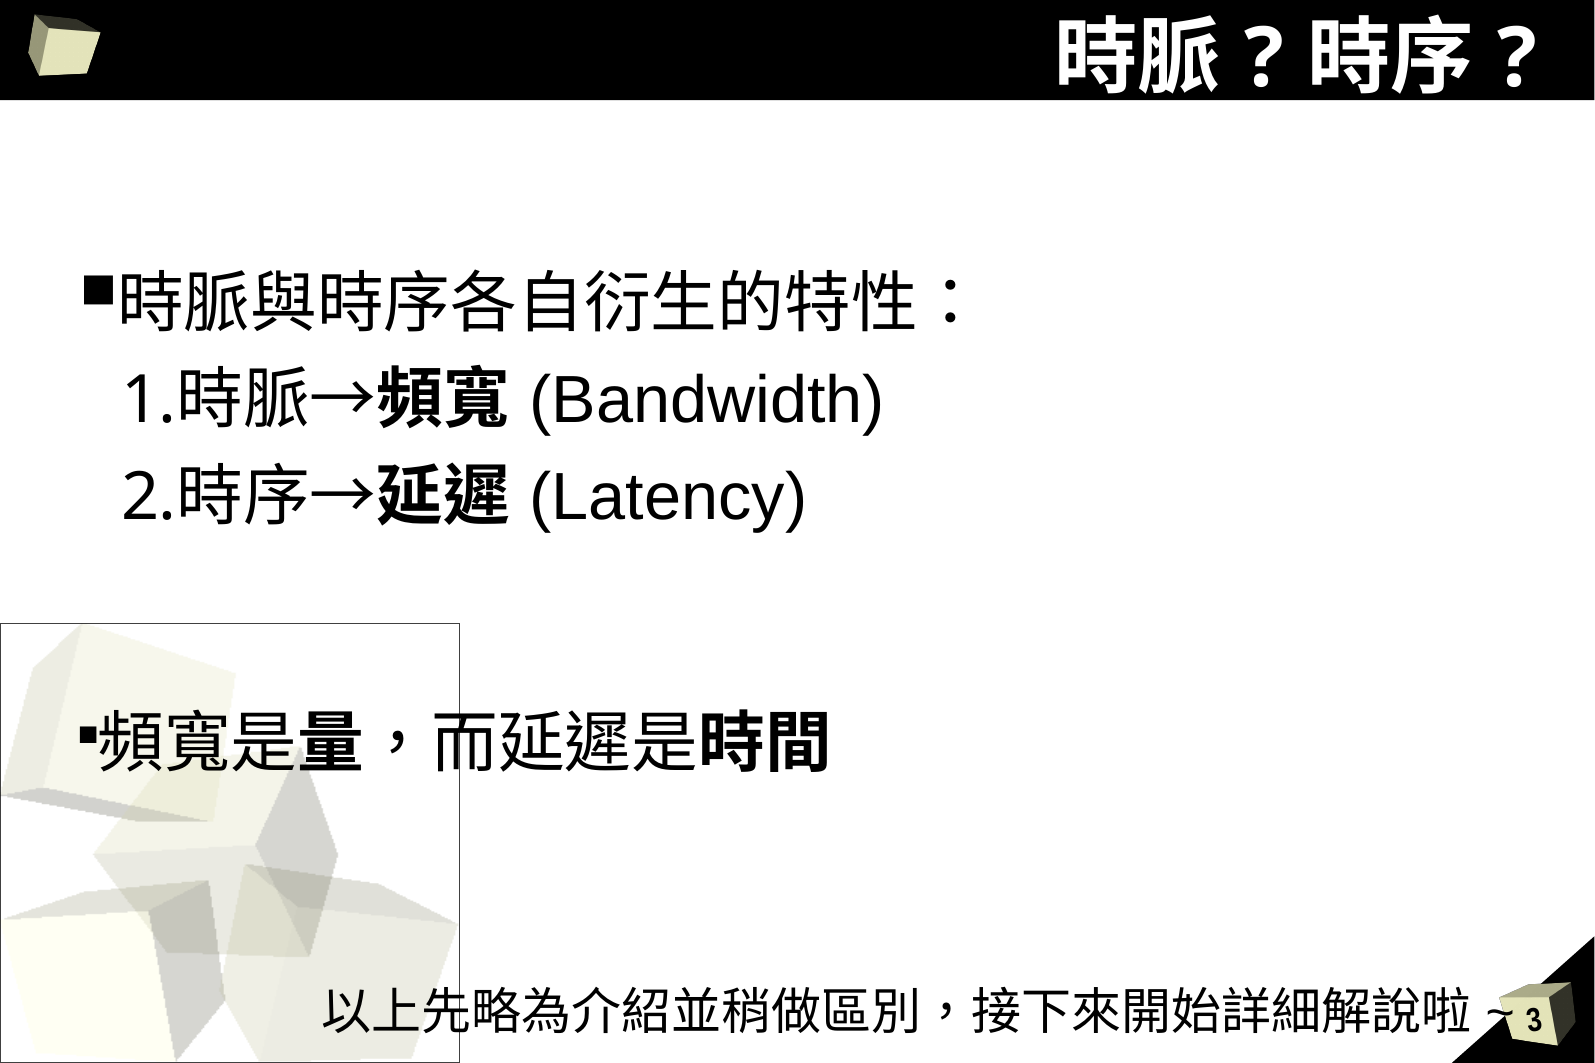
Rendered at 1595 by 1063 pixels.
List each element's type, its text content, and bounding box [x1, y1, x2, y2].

picture [0, 622, 460, 1063]
picture [454, 1012, 460, 1029]
list 時脈與時序各自衍生的特性： 時脈→頻寬(Bandwidth) 時序→延遲(Latency) 頻寬是量，而延遲是時間 以上先略為介紹並稍做區別，接下來開始詳細解說啦~ [79, 248, 1515, 990]
title 時脈?時序? [113, 0, 1538, 110]
picture [448, 998, 460, 1008]
picture [448, 990, 460, 995]
picture [435, 990, 444, 995]
